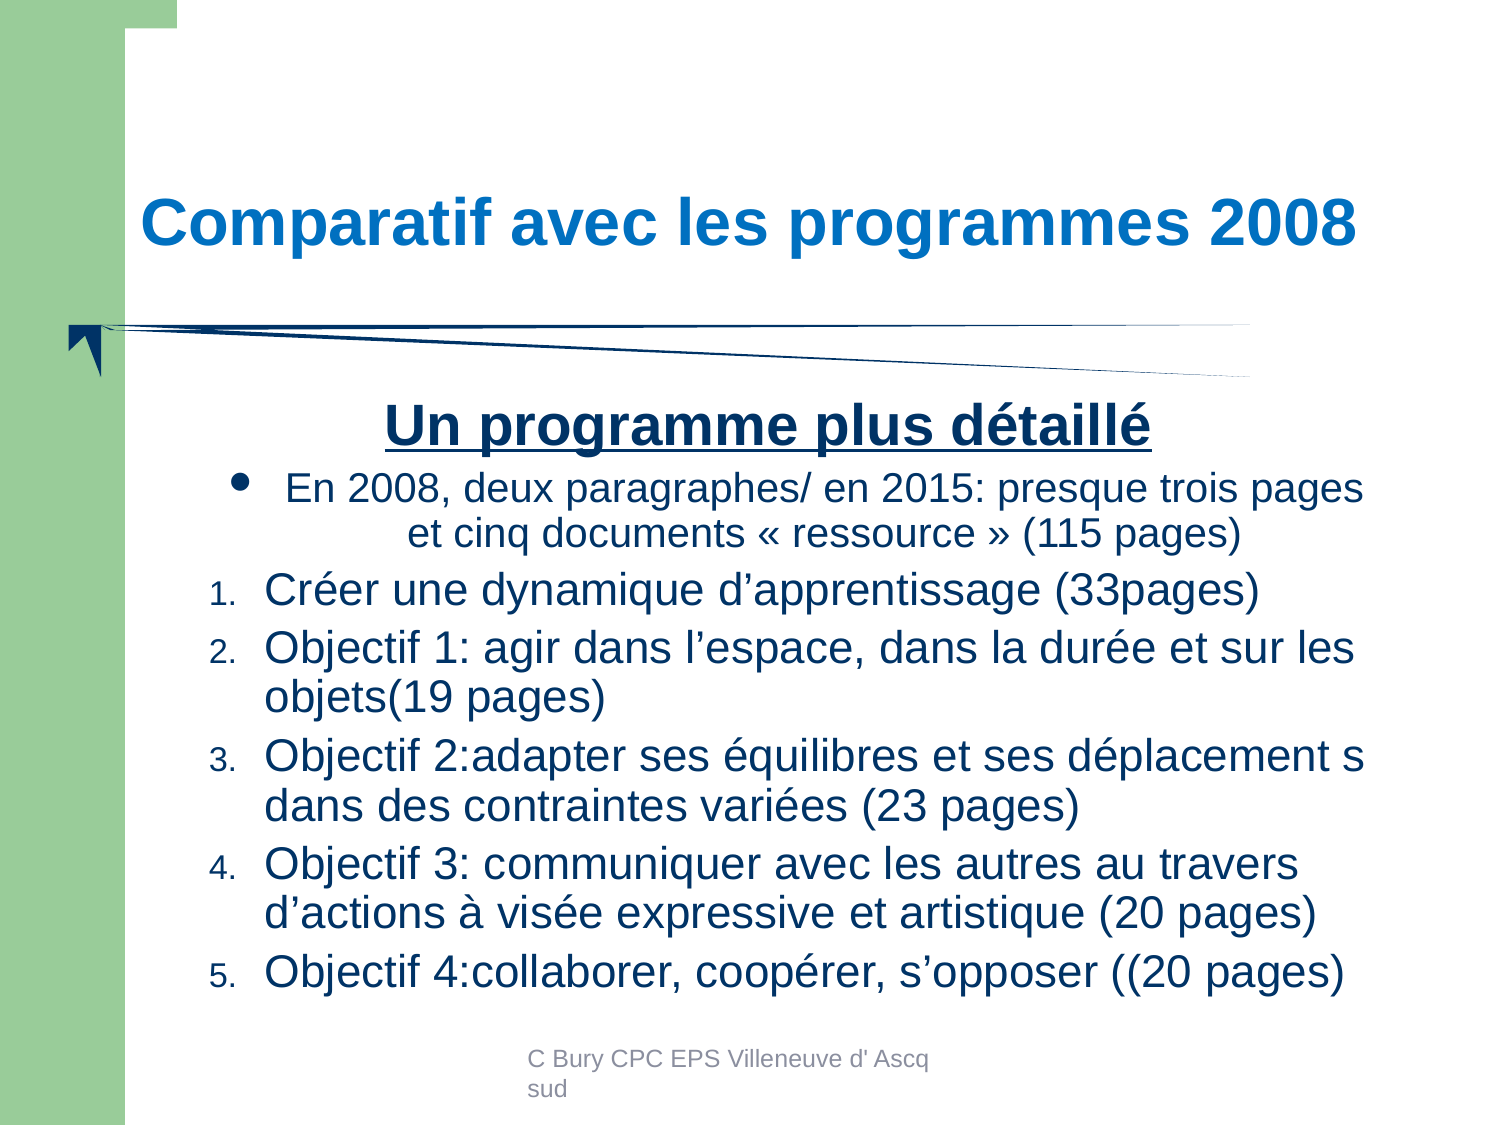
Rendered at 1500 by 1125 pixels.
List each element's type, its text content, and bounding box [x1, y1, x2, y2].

list Un programme plus détaillé En 2008, deux paragraphes/ en 2015: presque trois pages et cinq documents « ressource » (115 pages) Créer une dynamique d’apprentissage (33pages) Objectif 1: agir dans l’espace, dans la durée et sur les objets(19 pages) Objectif 2:adapter ses équilibres et ses déplacement s dans des contraintes variées (23 pages) Objectif 3: communiquer avec les autres au travers d’actions à visée expressive et artistique (20 pages) Objectif 4:collaborer, coopérer, s’opposer ((20 pages) [137, 387, 1400, 999]
title Comparatif avec les programmes 2008 [125, 125, 1425, 313]
footer C Bury CPC EPS Villeneuve d' Ascq sud [512, 1042, 988, 1103]
